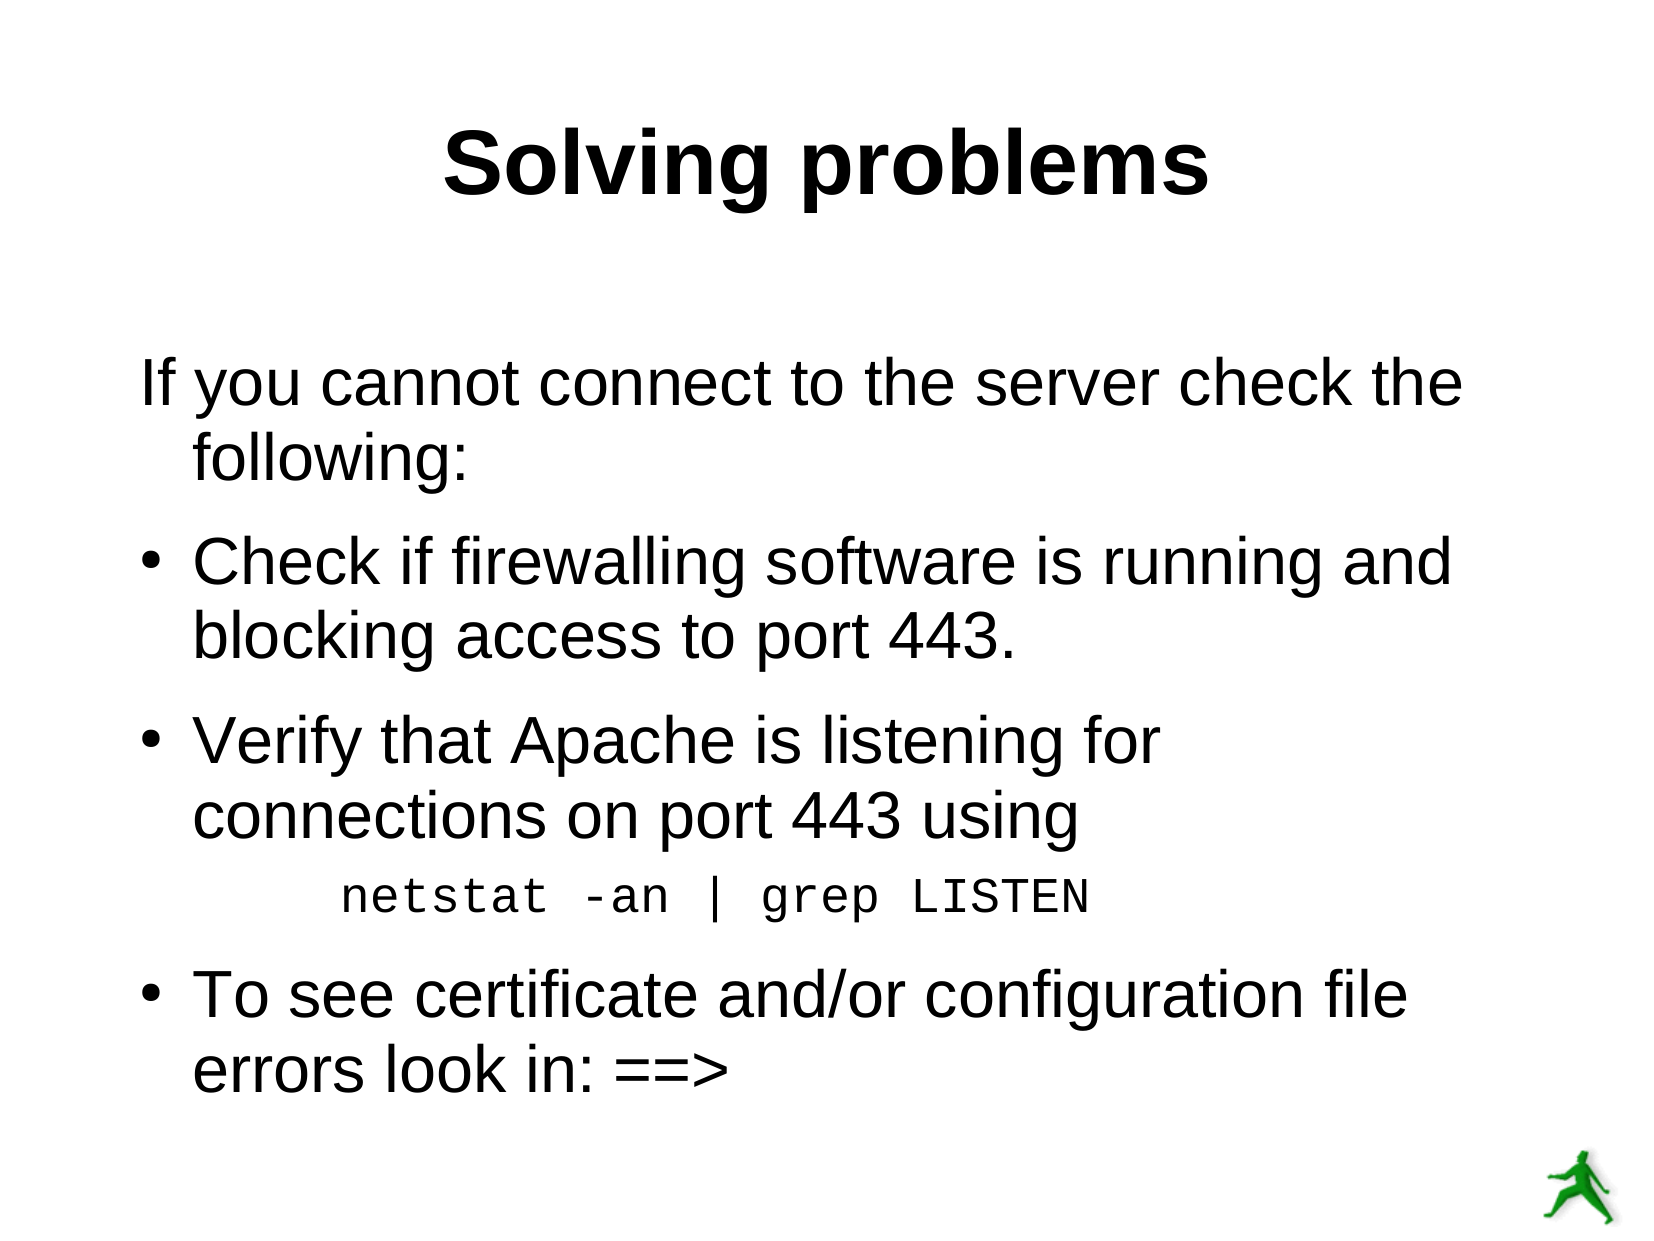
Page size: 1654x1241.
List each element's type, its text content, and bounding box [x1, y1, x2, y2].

list If you cannot connect to the server check the following: Check if firewalling software is running and blocking access to port 443. Verify that Apache is listening for connections on port 443 using netstat -an | grep LISTEN To see certificate and/or configuration file errors look in: ==> [121, 344, 1534, 1209]
picture [1541, 1135, 1634, 1227]
title Solving problems [121, 73, 1534, 253]
